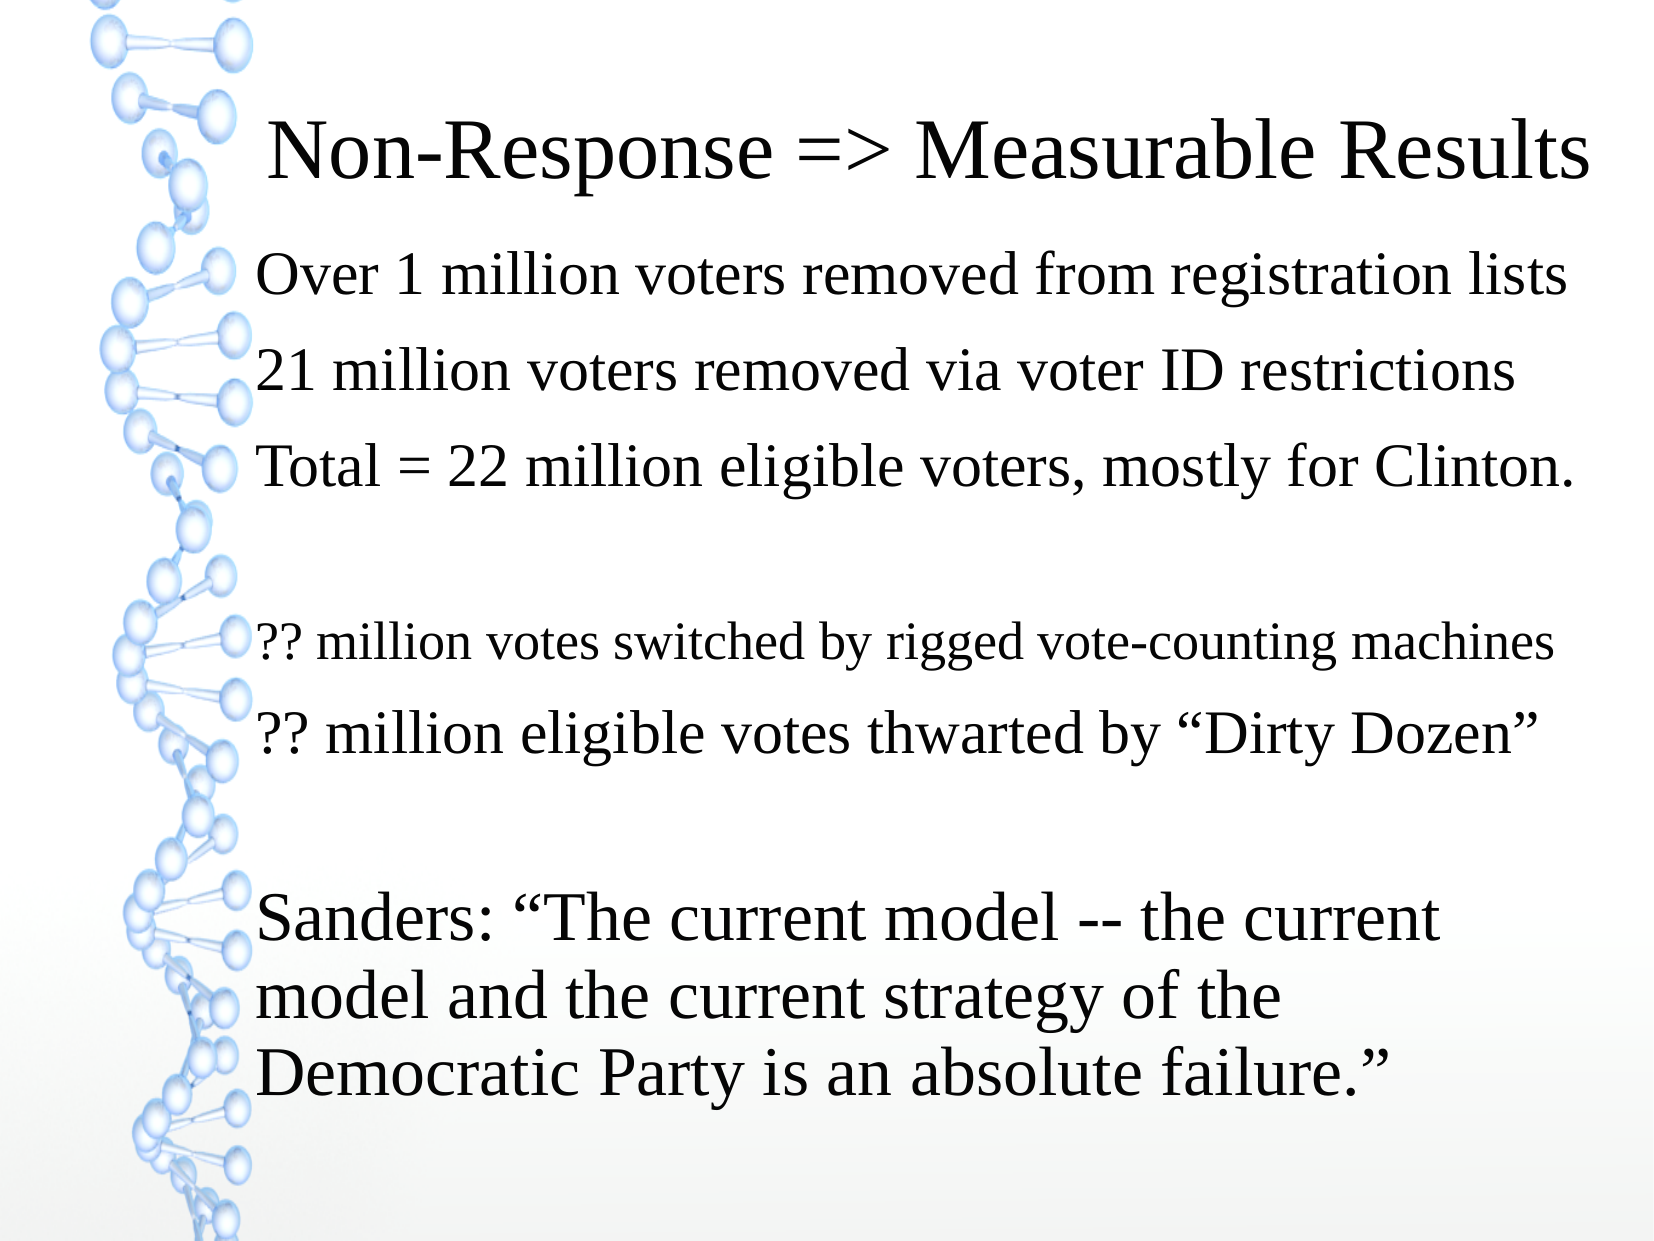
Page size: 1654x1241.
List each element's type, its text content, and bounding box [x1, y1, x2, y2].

picture [0, 0, 1654, 1241]
title Non-Response => Measurable Results [265, 47, 1595, 252]
list Over 1 million voters removed from registration lists 21 million voters removed via voter ID restrictions Total = 22 million eligible voters, mostly for Clinton. ?? million votes switched by rigged vote-counting machines ?? million eligible votes thwarted by “Dirty Dozen” Sanders: “The current model -- the current model and the current strategy of the Democratic Party is an absolute failure.” [255, 239, 1585, 1171]
